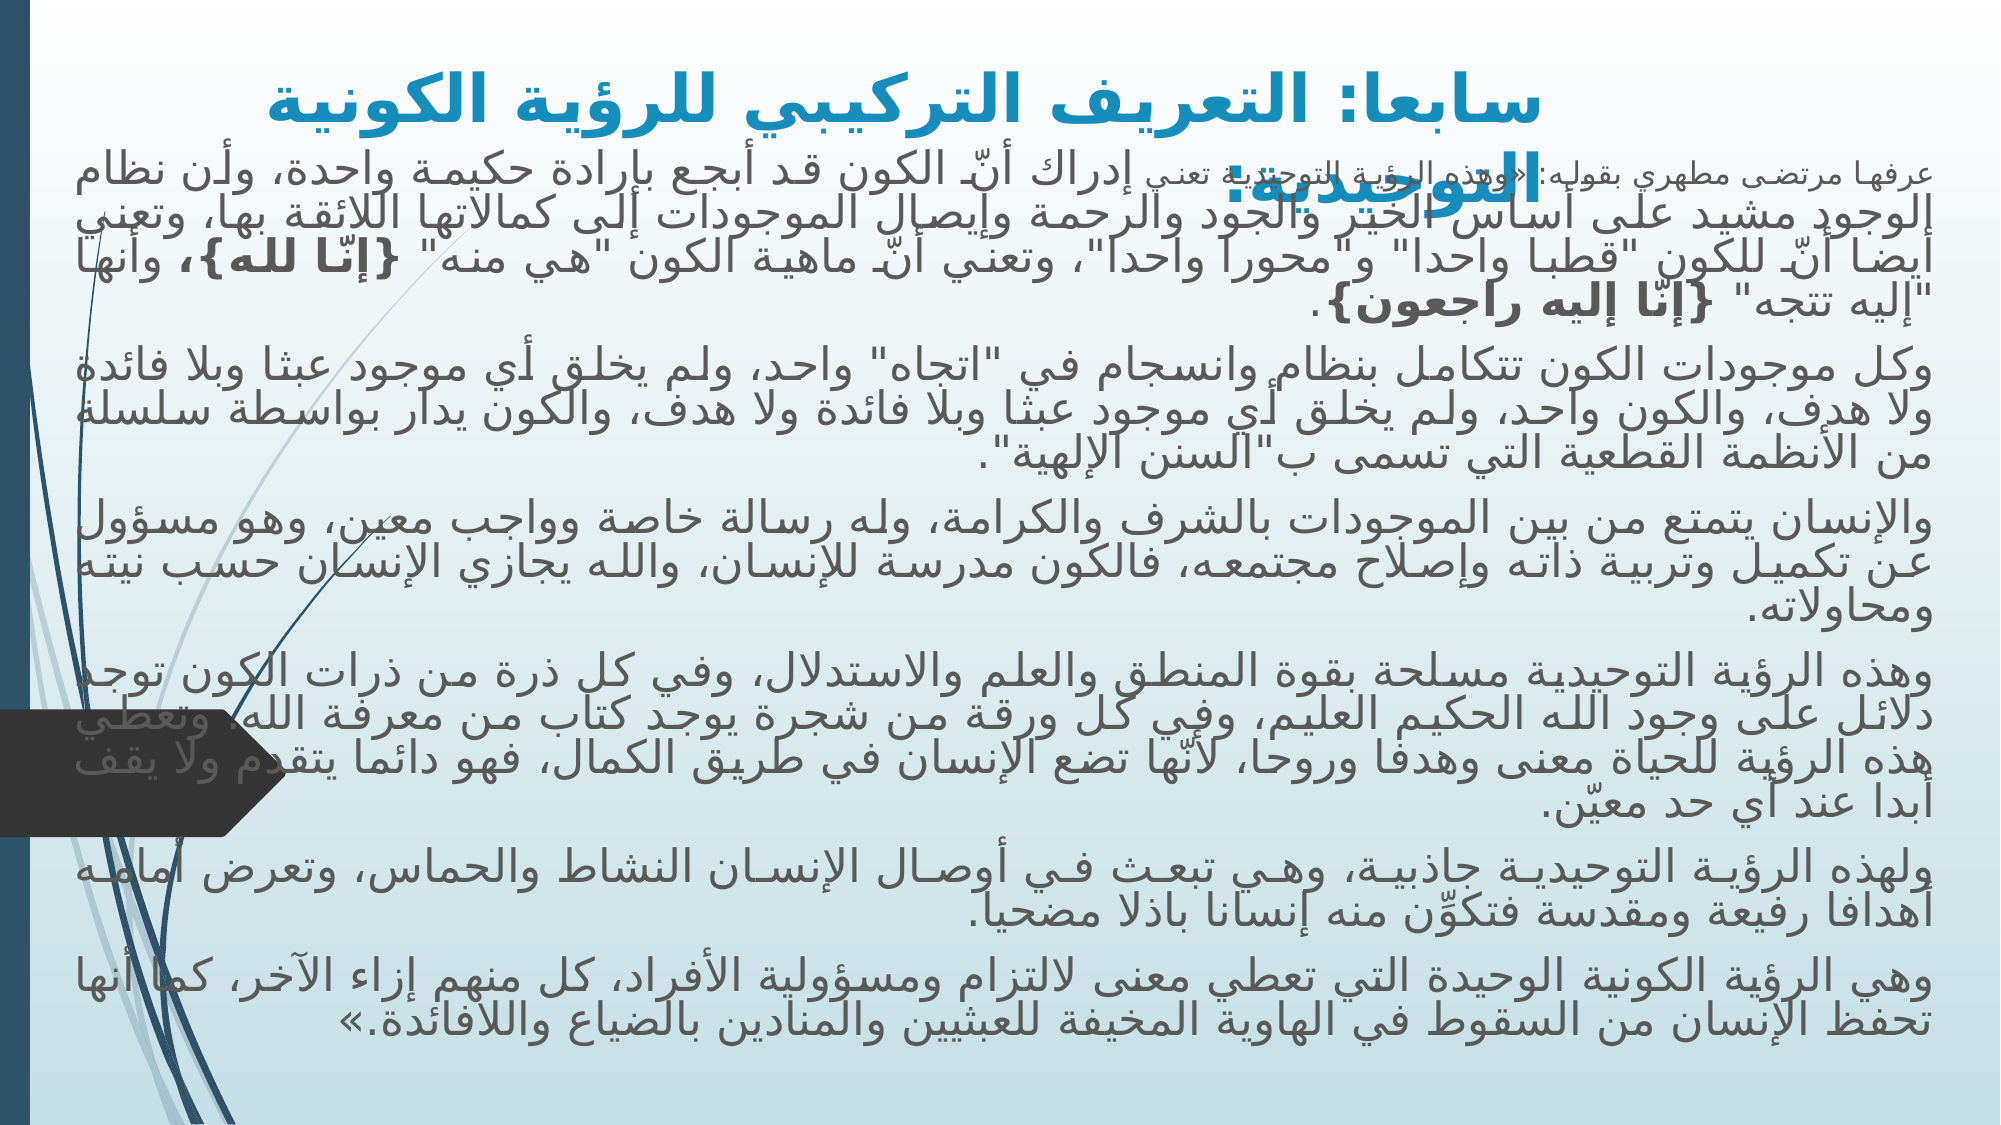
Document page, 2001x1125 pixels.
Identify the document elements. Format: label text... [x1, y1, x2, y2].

title سابعا: التعريف التركيبي للرؤية الكونية التوحيدية: [249, 48, 1845, 141]
subtitle عرفها مرتضى مطهري بقوله: «وهذه الرؤية التوحيدية تعني إدراك أنّ الكون قد أبجع بإرادة حكيمة واحدة، وأن نظام الوجود مشيد على أساس الخير والجود والرحمة وإيصال الموجودات إلى كمالاتها اللائقة بها، وتعني أيضا أنّ للكون "قطبا واحدا" و"محورا واحدا"، وتعني أنّ ماهية الكون "هي منه" {إنّا لله}، وأنها "إليه تتجه" {إنّا إليه راجعون}. وكل موجودات الكون تتكامل بنظام وانسجام في "اتجاه" واحد، ولم يخلق أي موجود عبثا وبلا فائدة ولا هدف، والكون واحد، ولم يخلق أي موجود عبثا وبلا فائدة ولا هدف، والكون يدار بواسطة سلسلة من الأنظمة القطعية التي تسمى ب"السنن الإلهية". والإنسان يتمتع من بين الموجودات بالشرف والكرامة، وله رسالة خاصة وواجب معين، وهو مسؤول عن تكميل وتربية ذاته وإصلاح مجتمعه، فالكون مدرسة للإنسان، والله يجازي الإنسان حسب نيته ومحاولاته. وهذه الرؤية التوحيدية مسلحة بقوة المنطق والعلم والاستدلال، وفي كل ذرة من ذرات الكون توجد دلائل على وجود الله الحكيم العليم، وفي كل ورقة من شجرة يوجد كتاب من معرفة الله. وتعطي هذه الرؤية للحياة معنى وهدفا وروحا، لأنّها تضع الإنسان في طريق الكمال، فهو دائما يتقدم ولا يقف أبدا عند أي حد معيّن. ولهذه الرؤية التوحيدية جاذبية، وهي تبعث في أوصال الإنسان النشاط والحماس، وتعرض أمامه أهدافا رفيعة ومقدسة فتكوِّن منه إنسانا باذلا مضحيا. وهي الرؤية الكونية الوحيدة التي تعطي معنى لالتزام ومسؤولية الأفراد، كل منهم إزاء الآخر، كما أنها تحفظ الإنسان من السقوط في الهاوية المخيفة للعبثيين والمنادين بالضياع واللافائدة.» [59, 141, 1951, 1093]
